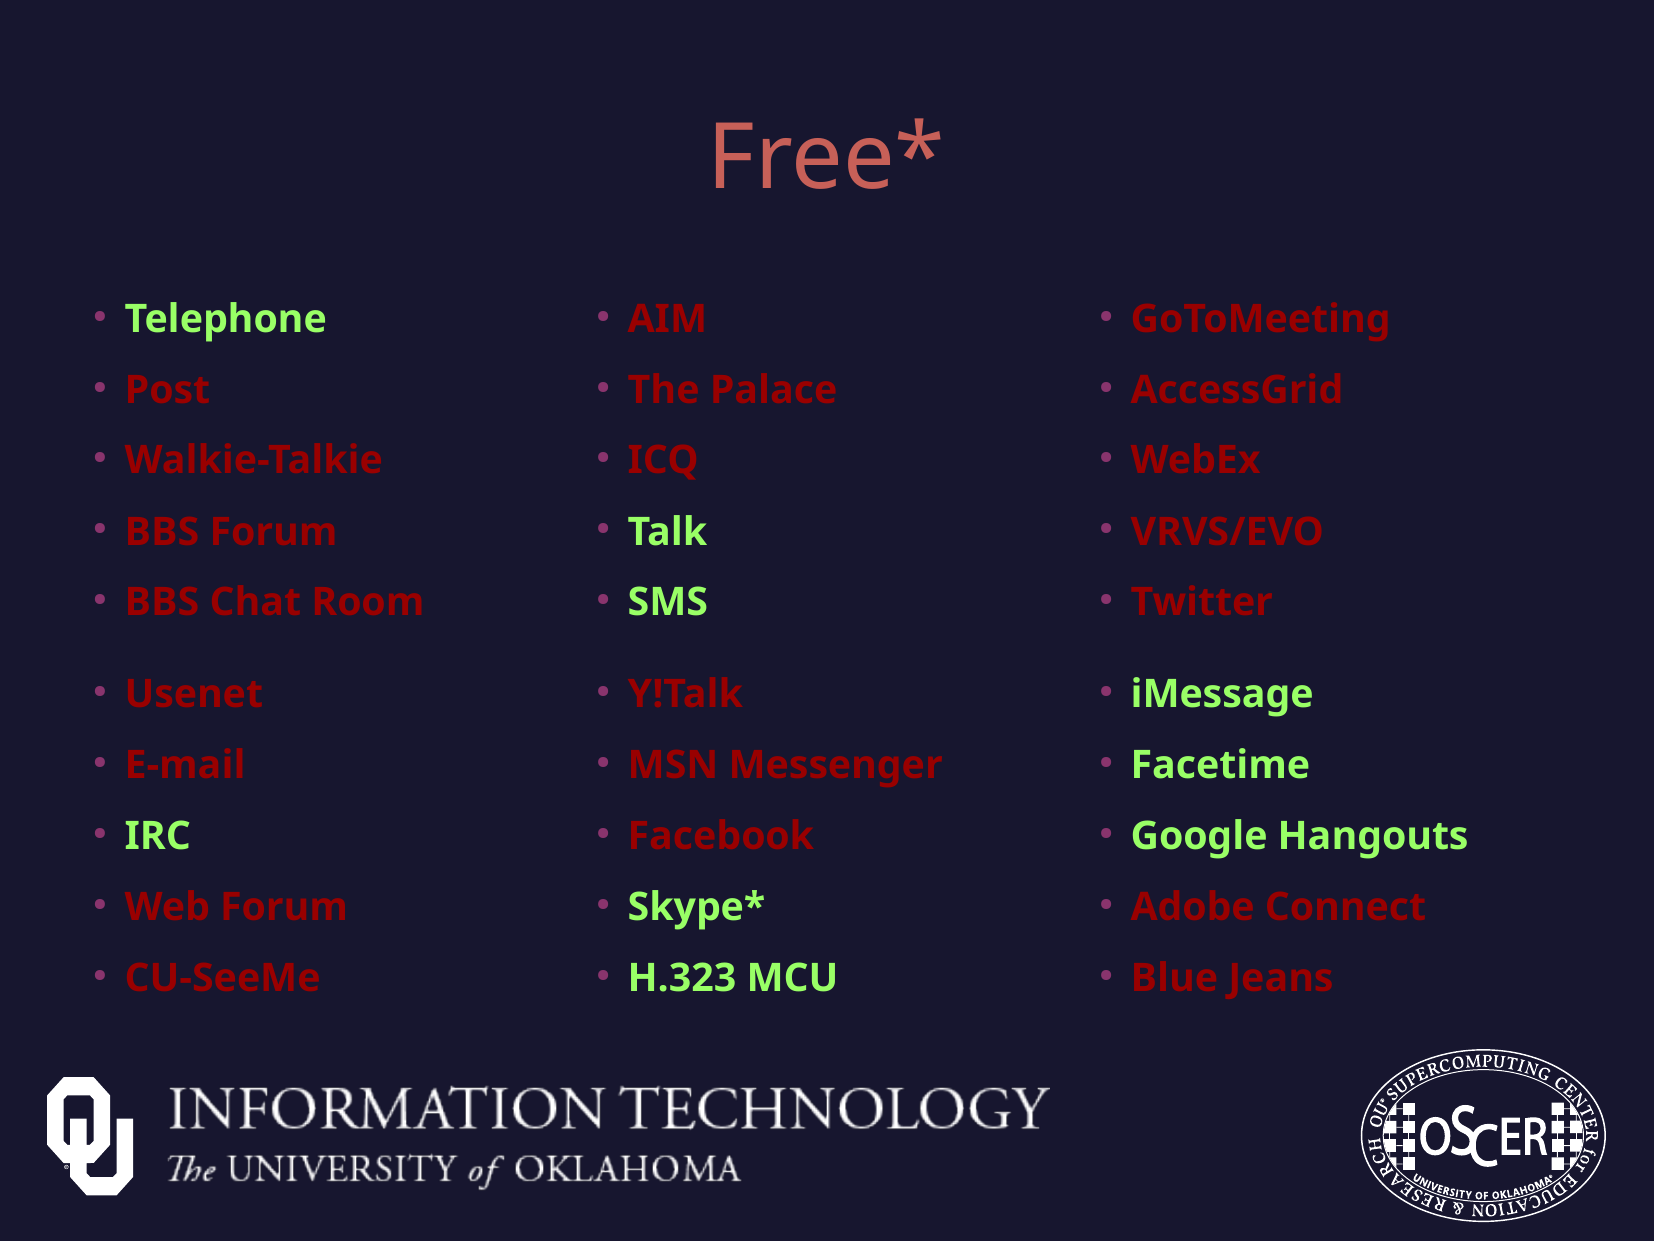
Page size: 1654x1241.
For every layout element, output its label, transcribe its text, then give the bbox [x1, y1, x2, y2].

list Usenet E-mail IRC Web Forum CU-SeeMe [82, 665, 562, 1009]
list iMessage Facetime Google Hangouts Adobe Connect Blue Jeans [1088, 665, 1569, 1009]
title Free* [82, 49, 1571, 257]
list Y!Talk MSN Messenger Facebook Skype* H.323 MCU [585, 665, 1065, 1009]
list GoToMeeting AccessGrid WebEx VRVS/EVO Twitter [1088, 290, 1569, 634]
list AIM The Palace ICQ Talk SMS [585, 290, 1065, 634]
picture [159, 1075, 1050, 1195]
list Telephone Post Walkie-Talkie BBS Forum BBS Chat Room [82, 290, 562, 634]
